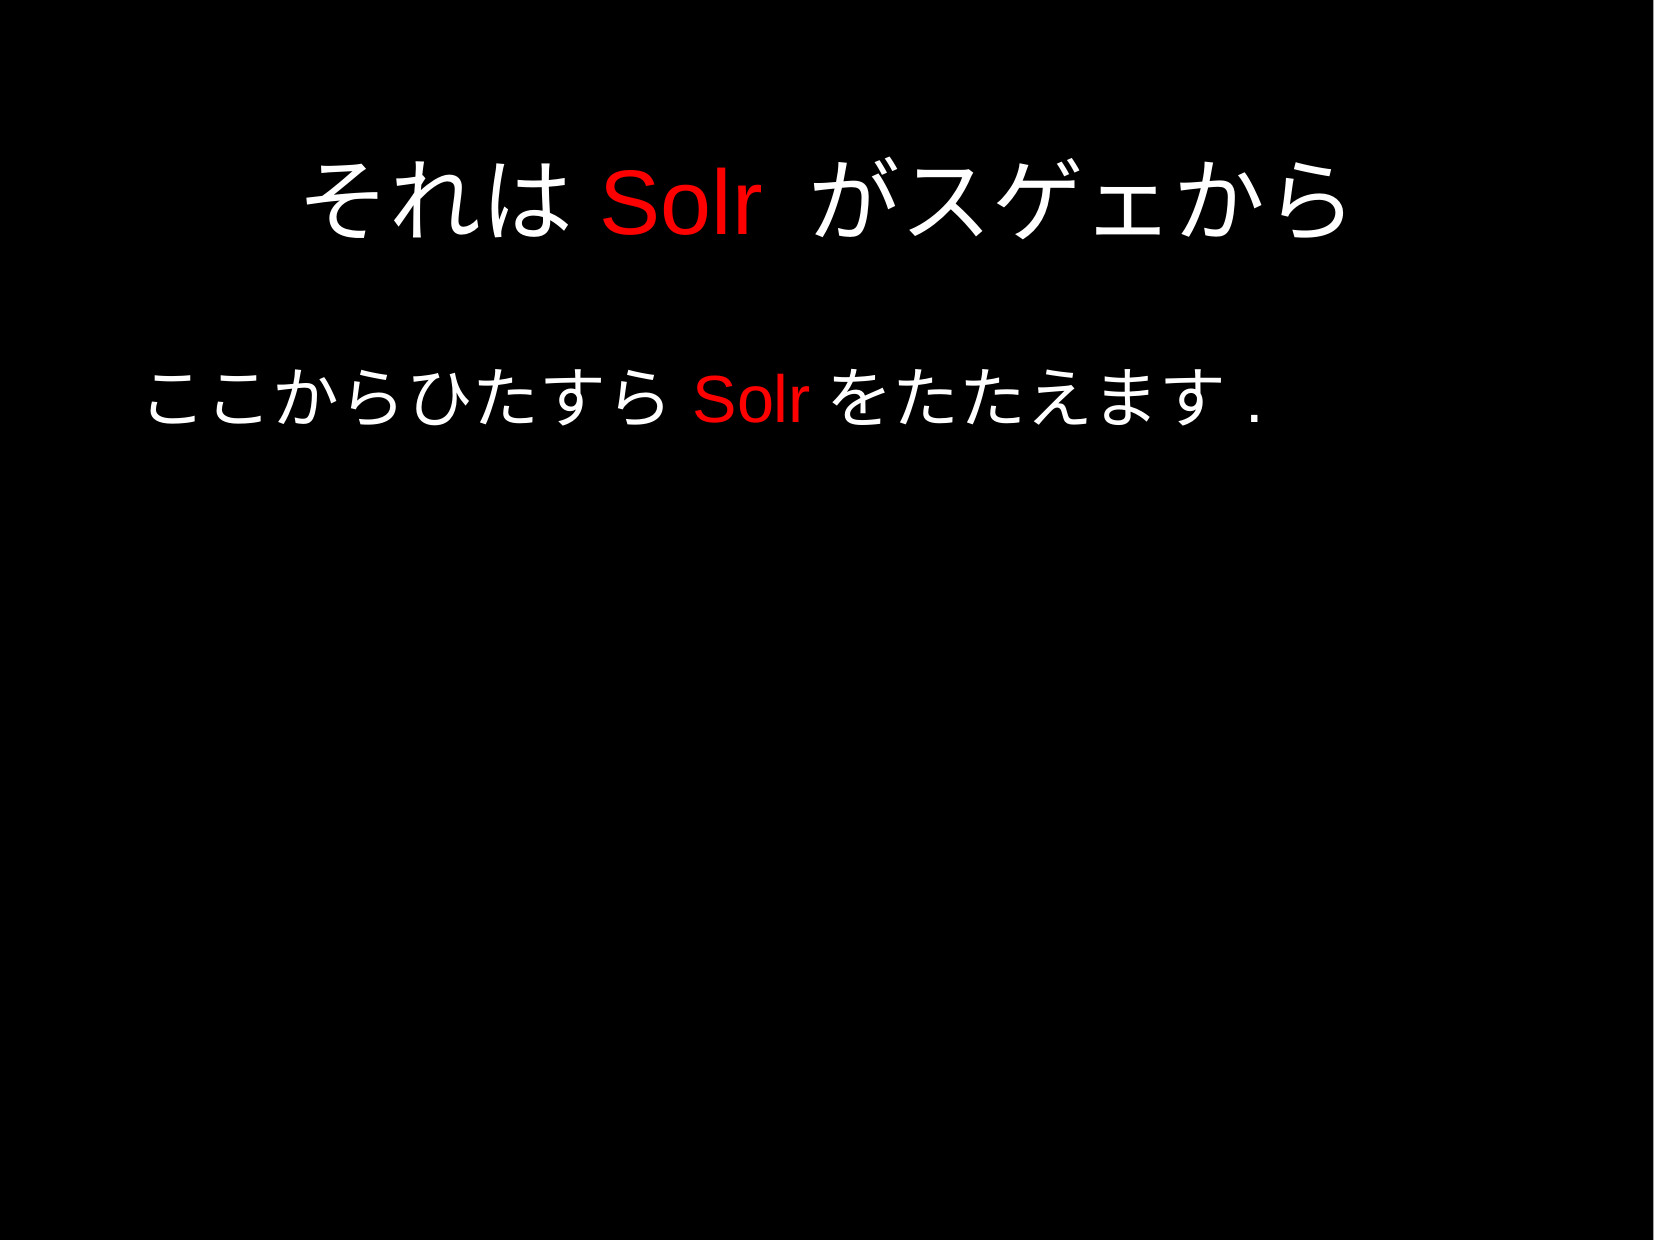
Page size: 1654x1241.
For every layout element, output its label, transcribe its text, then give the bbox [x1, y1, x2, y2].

list ここからひたすらSolrをたたえます. [121, 344, 1534, 1127]
title それはSolr がスゲェから [121, 91, 1534, 299]
